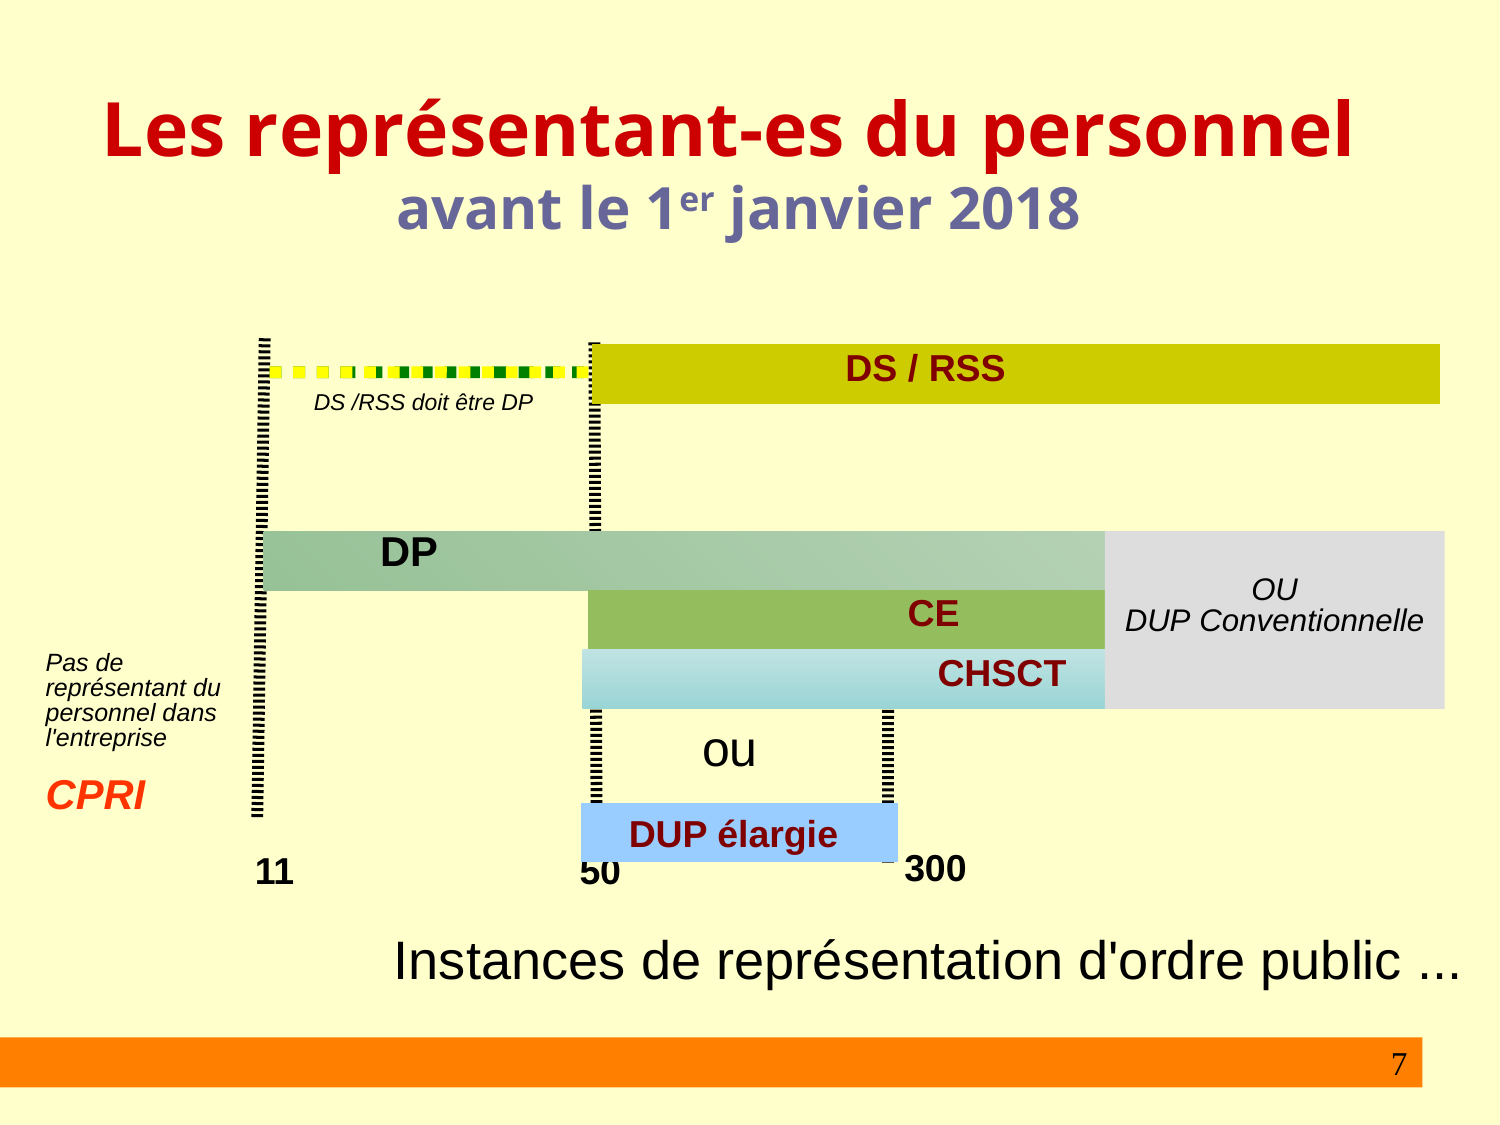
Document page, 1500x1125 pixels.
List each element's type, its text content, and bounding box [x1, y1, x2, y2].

text_box [871, 803, 898, 862]
text_box [1097, 344, 1440, 404]
title Les représentant-es du personnel avant le 1er janvier 2018 [65, 28, 1413, 295]
text_box CE [892, 589, 1041, 650]
text_box [582, 650, 922, 709]
text_box DUP élargie [613, 764, 871, 862]
text_box [264, 531, 365, 590]
text_box DP [365, 525, 513, 591]
text_box 300 [889, 844, 1008, 907]
text_box <numéro> [0, 1037, 1423, 1088]
text_box Pas de représentant du personnel dans l'entreprise CPRI [30, 644, 281, 831]
text_box DS / RSS [830, 344, 1097, 405]
text_box 50 [564, 847, 654, 909]
text_box ou [687, 719, 836, 795]
text_box [513, 531, 1104, 649]
text_box Instances de représentation d'ordre public ... [378, 928, 1500, 1009]
text_box CHSCT [922, 649, 1130, 719]
text_box OU DUP Conventionnelle [1104, 531, 1445, 709]
text_box DS /RSS doit être DP [299, 384, 565, 466]
text_box 11 [240, 847, 329, 909]
text_box [581, 803, 613, 862]
text_box [592, 344, 830, 404]
